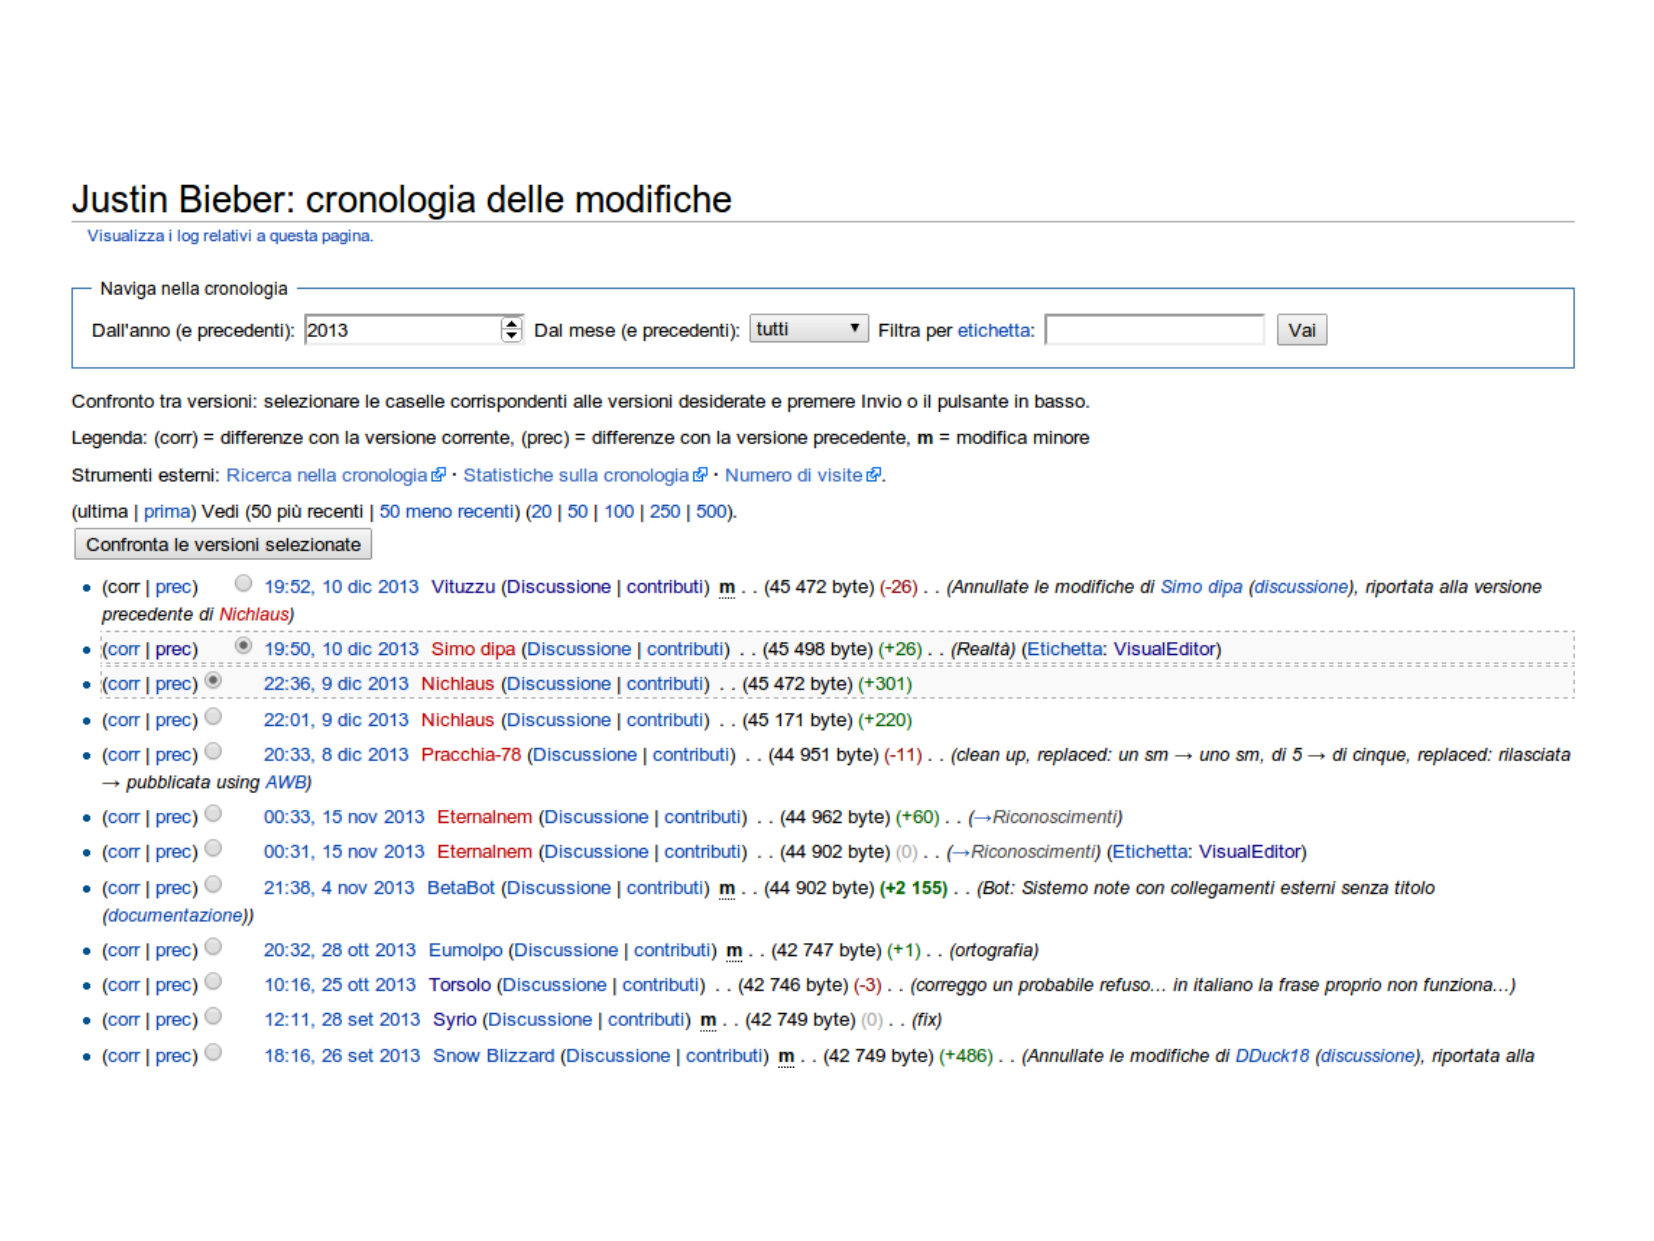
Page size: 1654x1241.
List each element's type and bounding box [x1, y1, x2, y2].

picture [50, 172, 1604, 1068]
